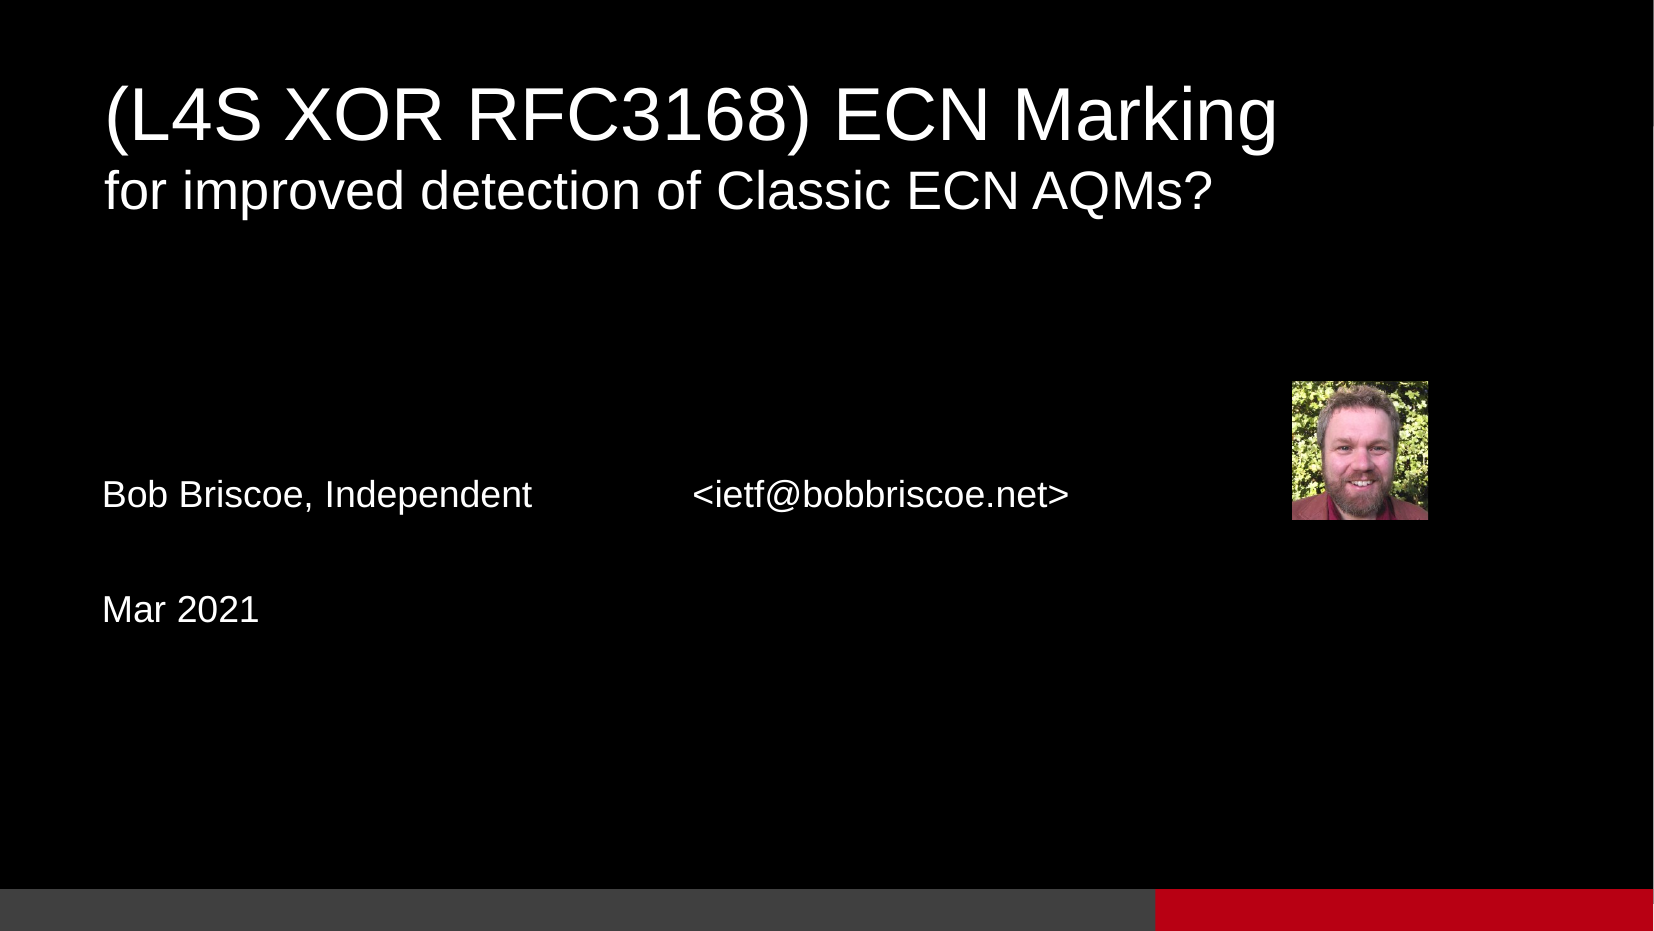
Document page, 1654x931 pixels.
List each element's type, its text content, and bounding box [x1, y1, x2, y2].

text_box (L4S XOR RFC3168) ECN Marking for improved detection of Classic ECN AQMs? [89, 57, 1602, 256]
picture [1292, 381, 1429, 520]
text_box Bob Briscoe, Independent <ietf@bobbriscoe.net> Mar 2021 [86, 462, 1568, 670]
